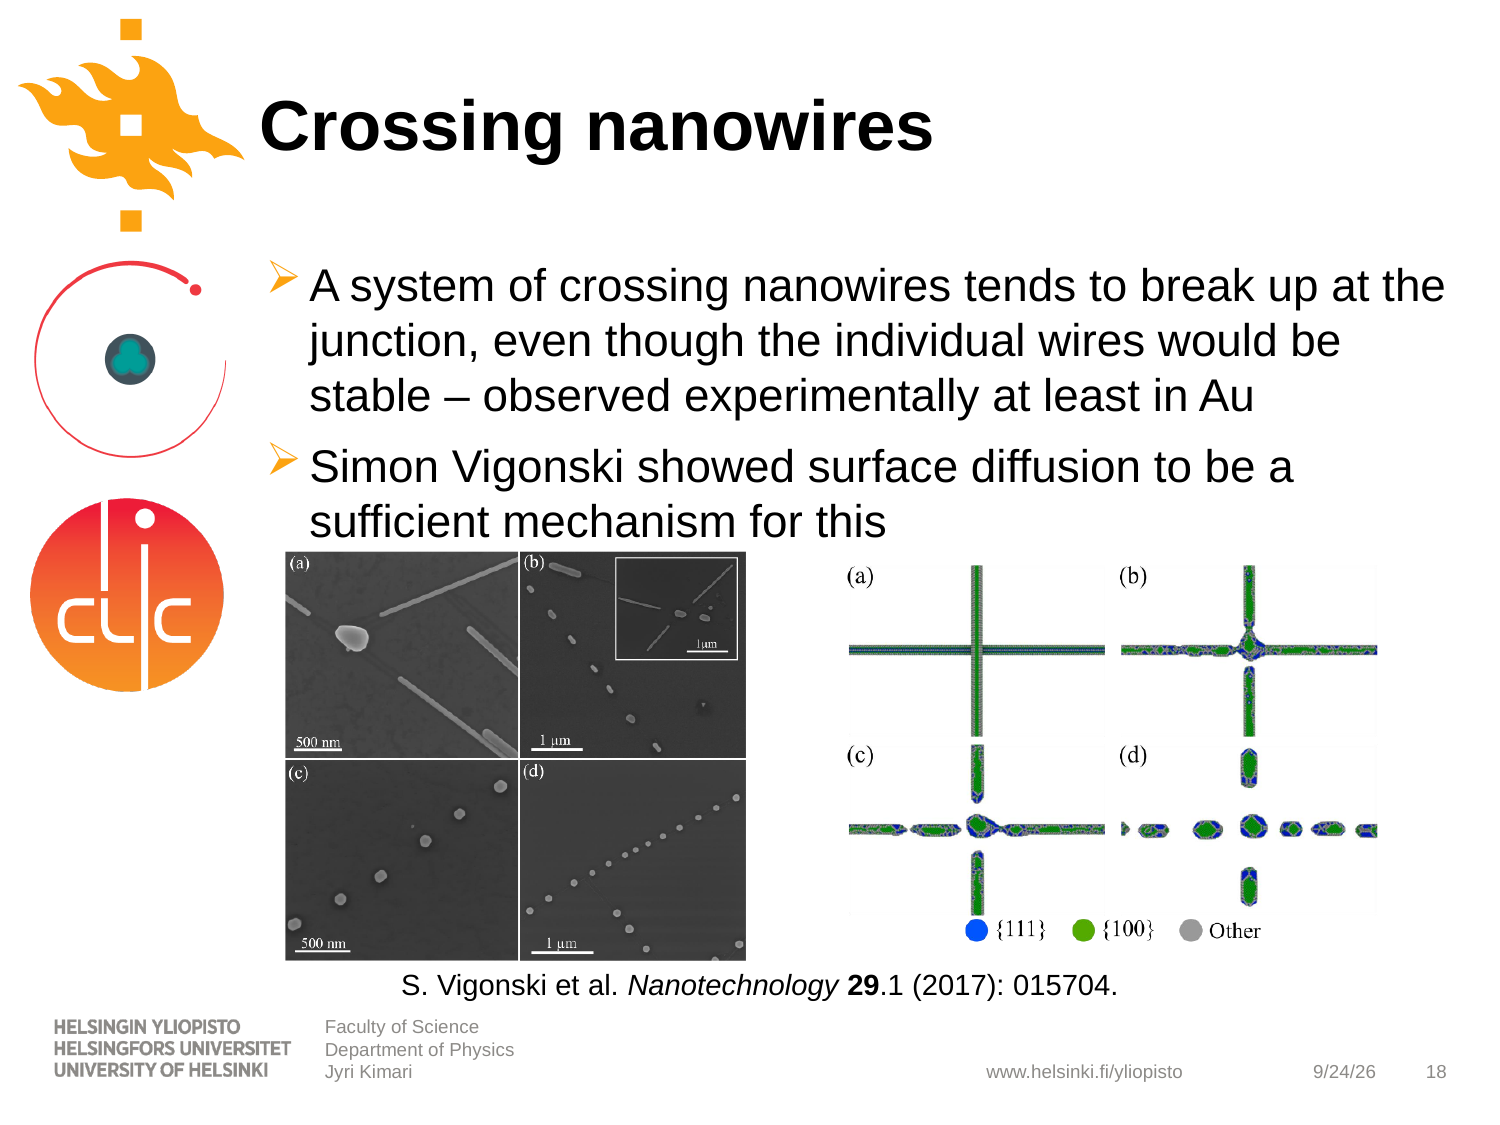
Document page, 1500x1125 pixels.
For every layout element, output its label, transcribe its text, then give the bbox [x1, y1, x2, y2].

slide_number 11/14/18 [1230, 1011, 1376, 1083]
list A system of crossing nanowires tends to break up at the junction, even though the individual wires would be stable – observed experimentally at least in Au Simon Vigonski showed surface diffusion to be a sufficient mechanism for this [265, 255, 1447, 988]
picture [275, 540, 753, 969]
slide_number 10 [1376, 1011, 1447, 1083]
title Crossing nanowires [259, 30, 1447, 214]
text_box S. Vigonski et al. Nanotechnology 29.1 (2017): 015704. [386, 962, 1135, 1010]
footer Faculty of Science Department of Physics Jyri Kimari [324, 1011, 750, 1083]
picture [830, 559, 1384, 949]
picture [0, 255, 272, 740]
picture [53, 1017, 292, 1079]
